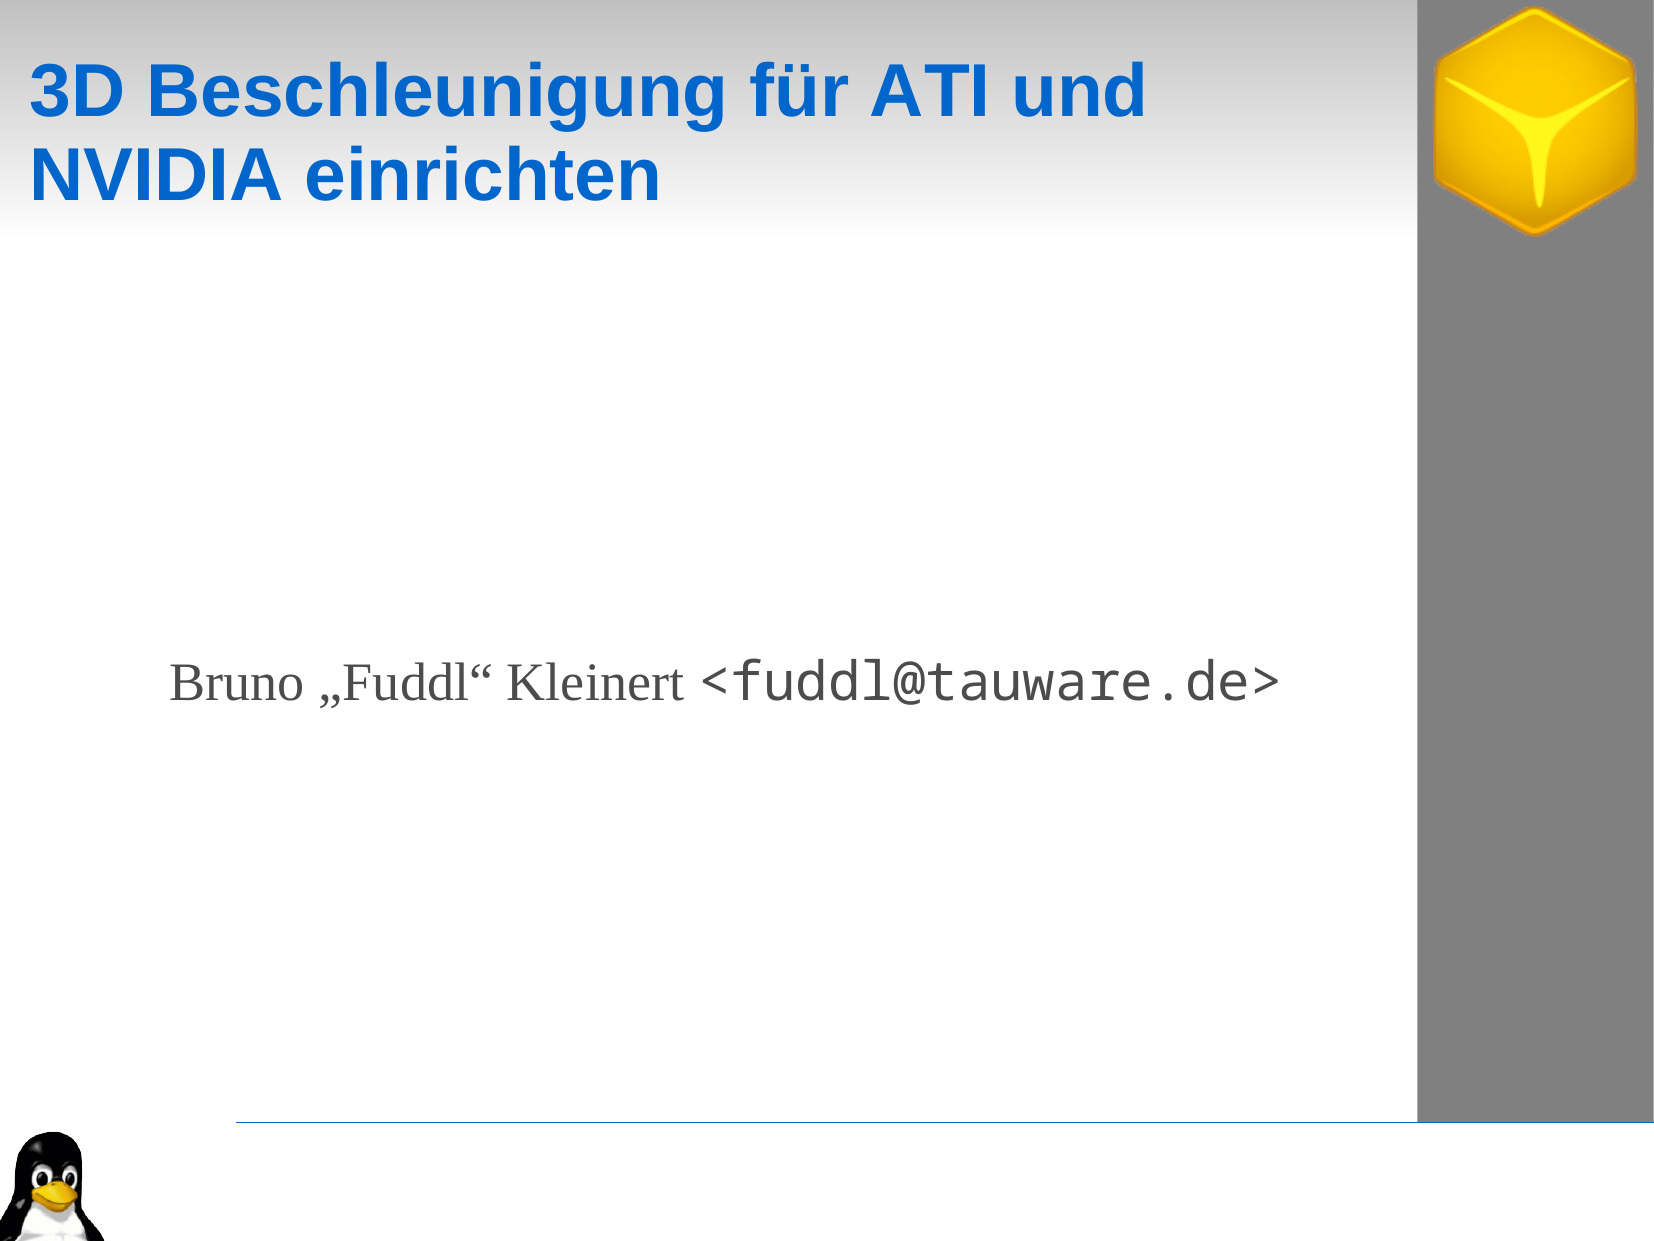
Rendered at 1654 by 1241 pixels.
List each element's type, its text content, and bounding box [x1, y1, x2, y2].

title 3D Beschleunigung für ATI und NVIDIA einrichten [29, 29, 1388, 237]
subtitle Bruno „Fuddl“ Kleinert <fuddl@tauware.de> [29, 265, 1388, 1093]
picture [0, 1121, 148, 1241]
picture [1433, 6, 1638, 237]
